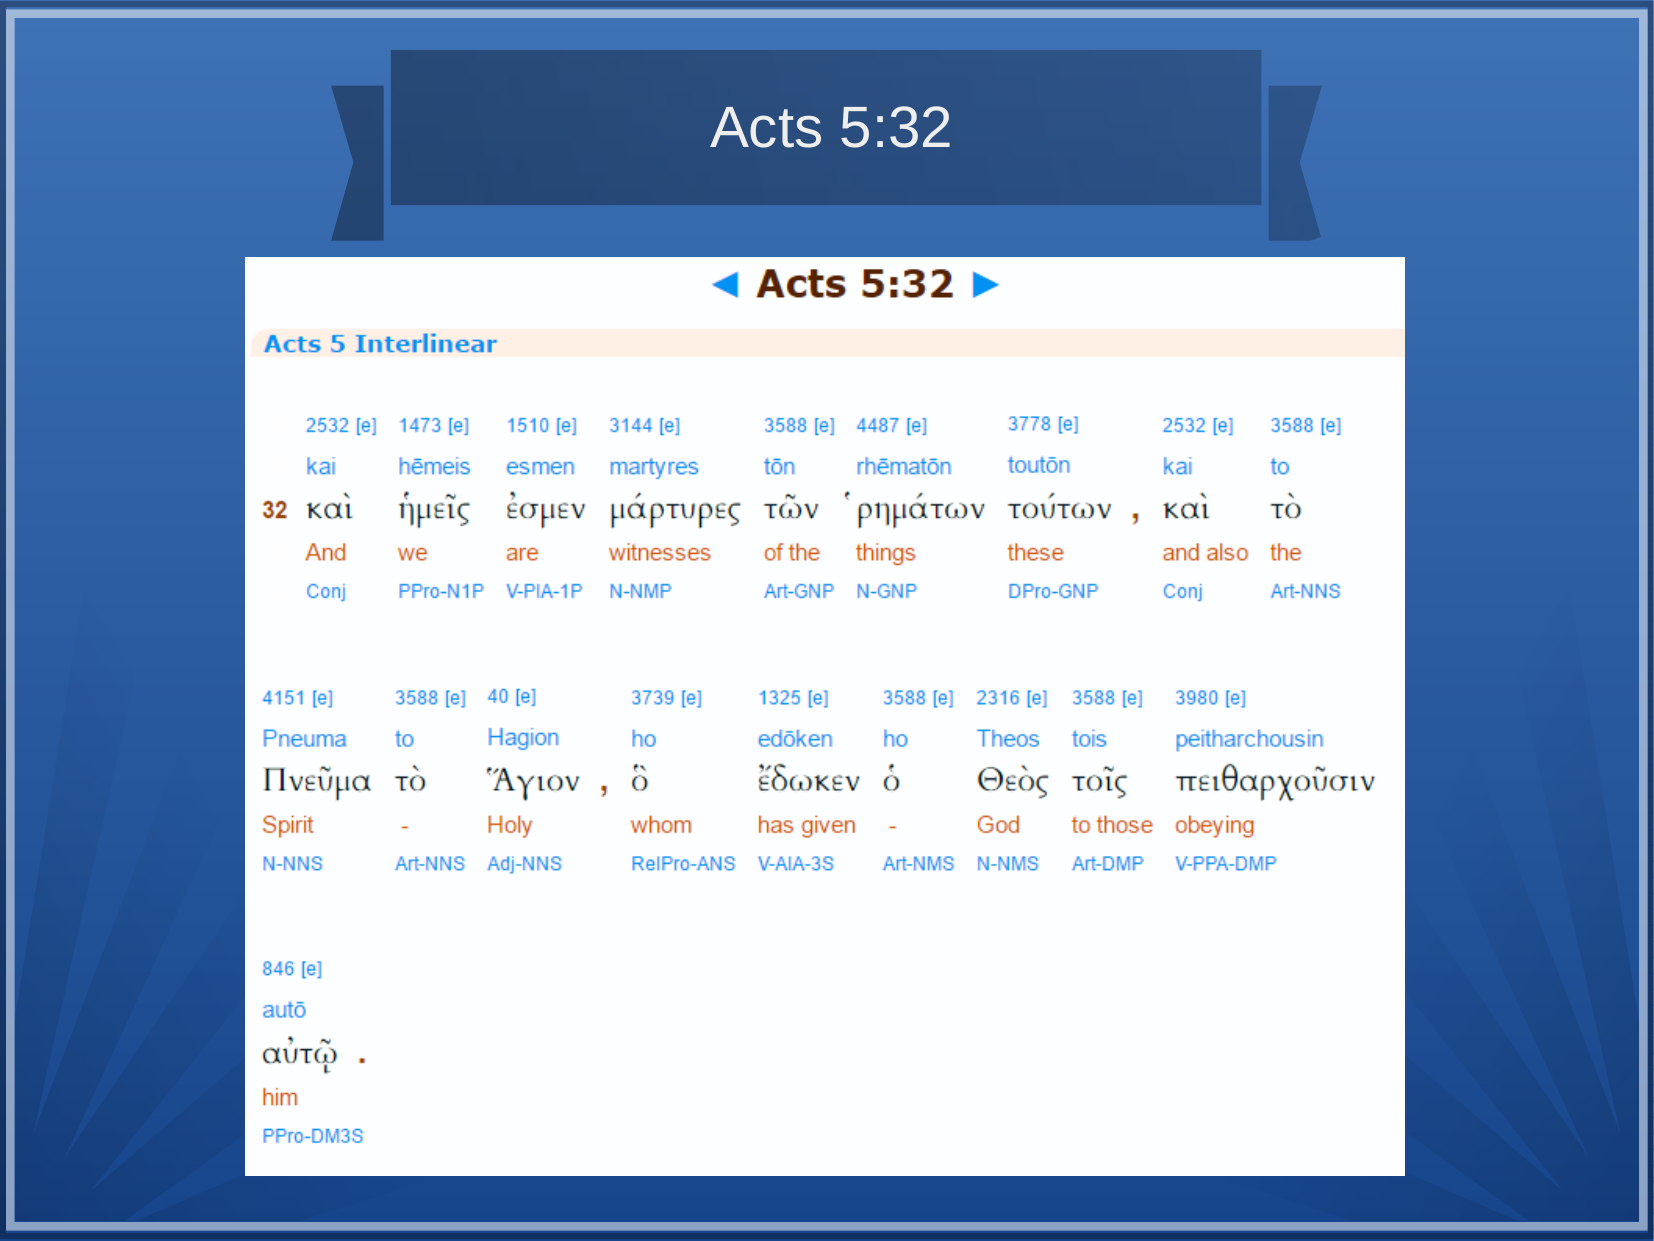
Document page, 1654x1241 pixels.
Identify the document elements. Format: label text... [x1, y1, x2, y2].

picture [245, 257, 1405, 1176]
text_box Acts 5:32 [576, 73, 1087, 182]
text_box [30, 285, 1621, 1191]
